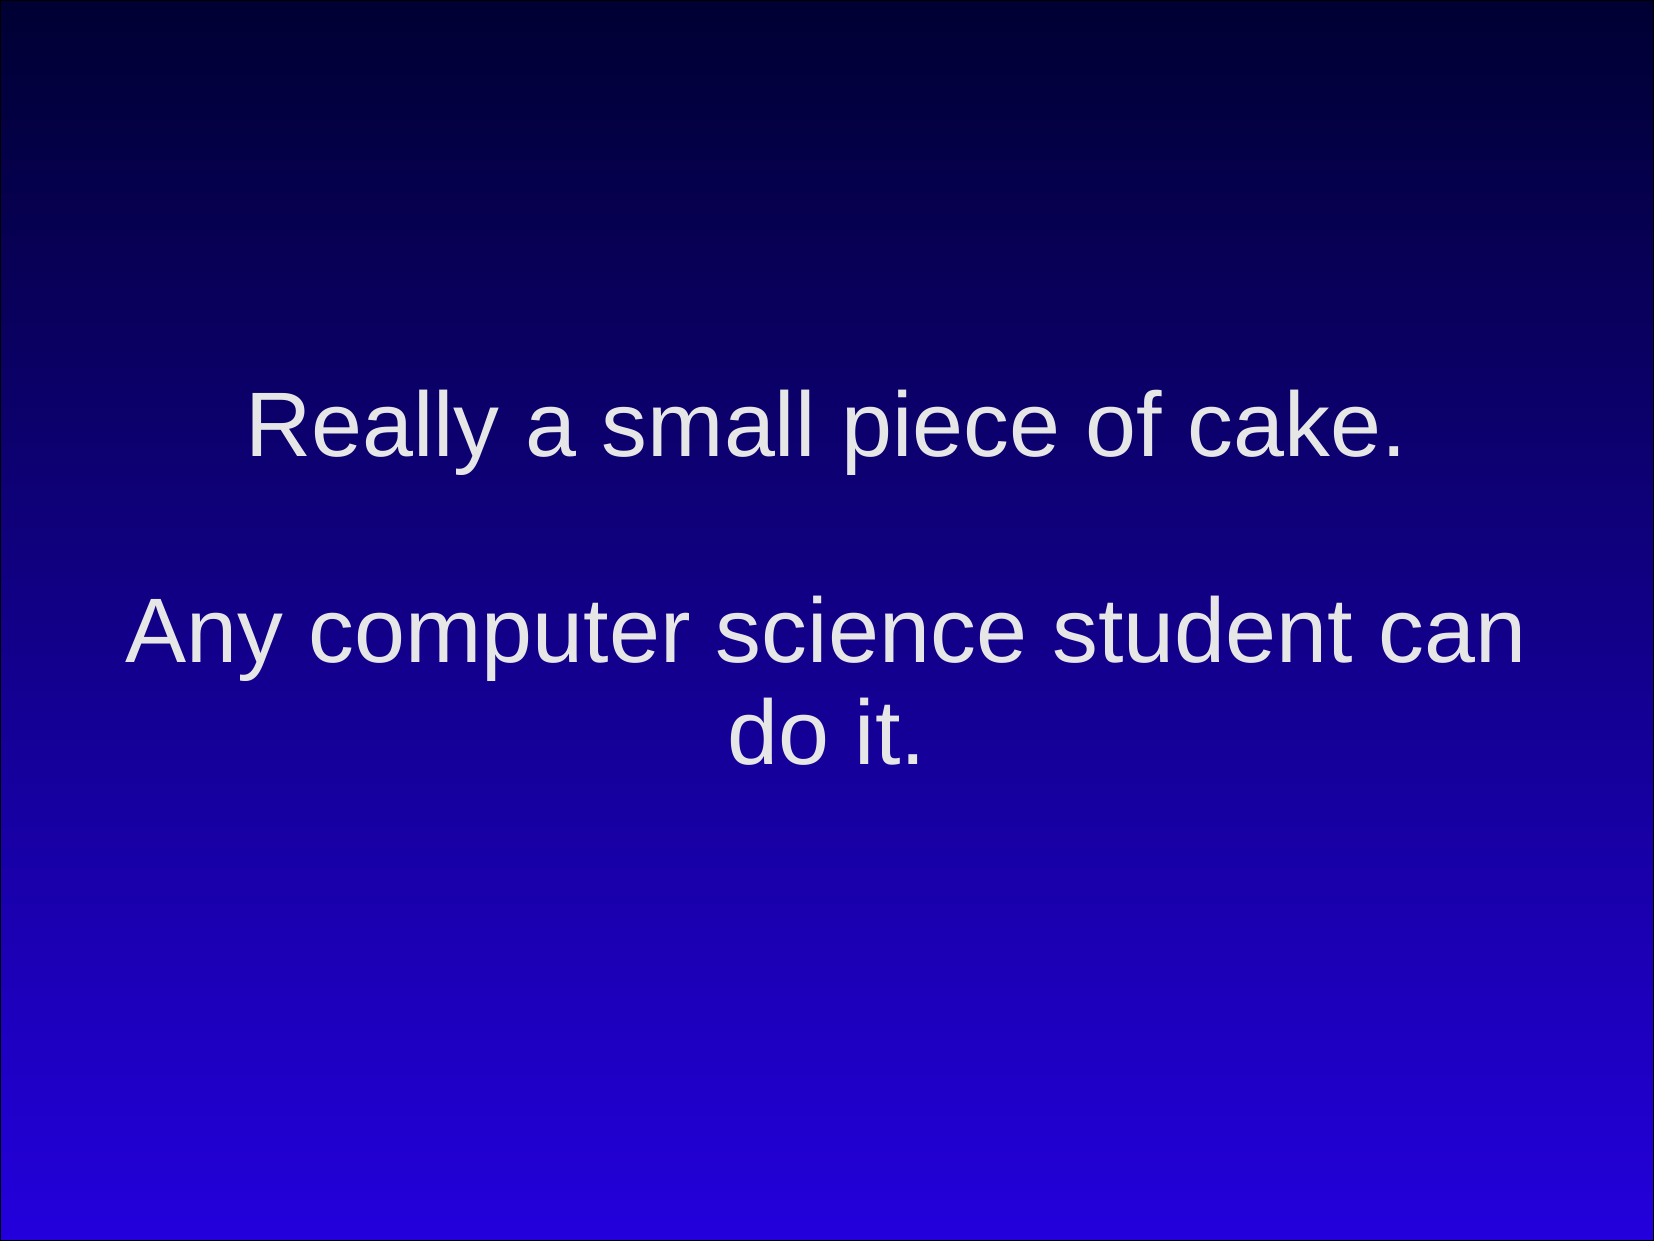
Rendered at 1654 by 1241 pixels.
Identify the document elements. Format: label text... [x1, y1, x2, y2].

subtitle Really a small piece of cake. Any computer science student can do it. [82, 56, 1571, 1102]
